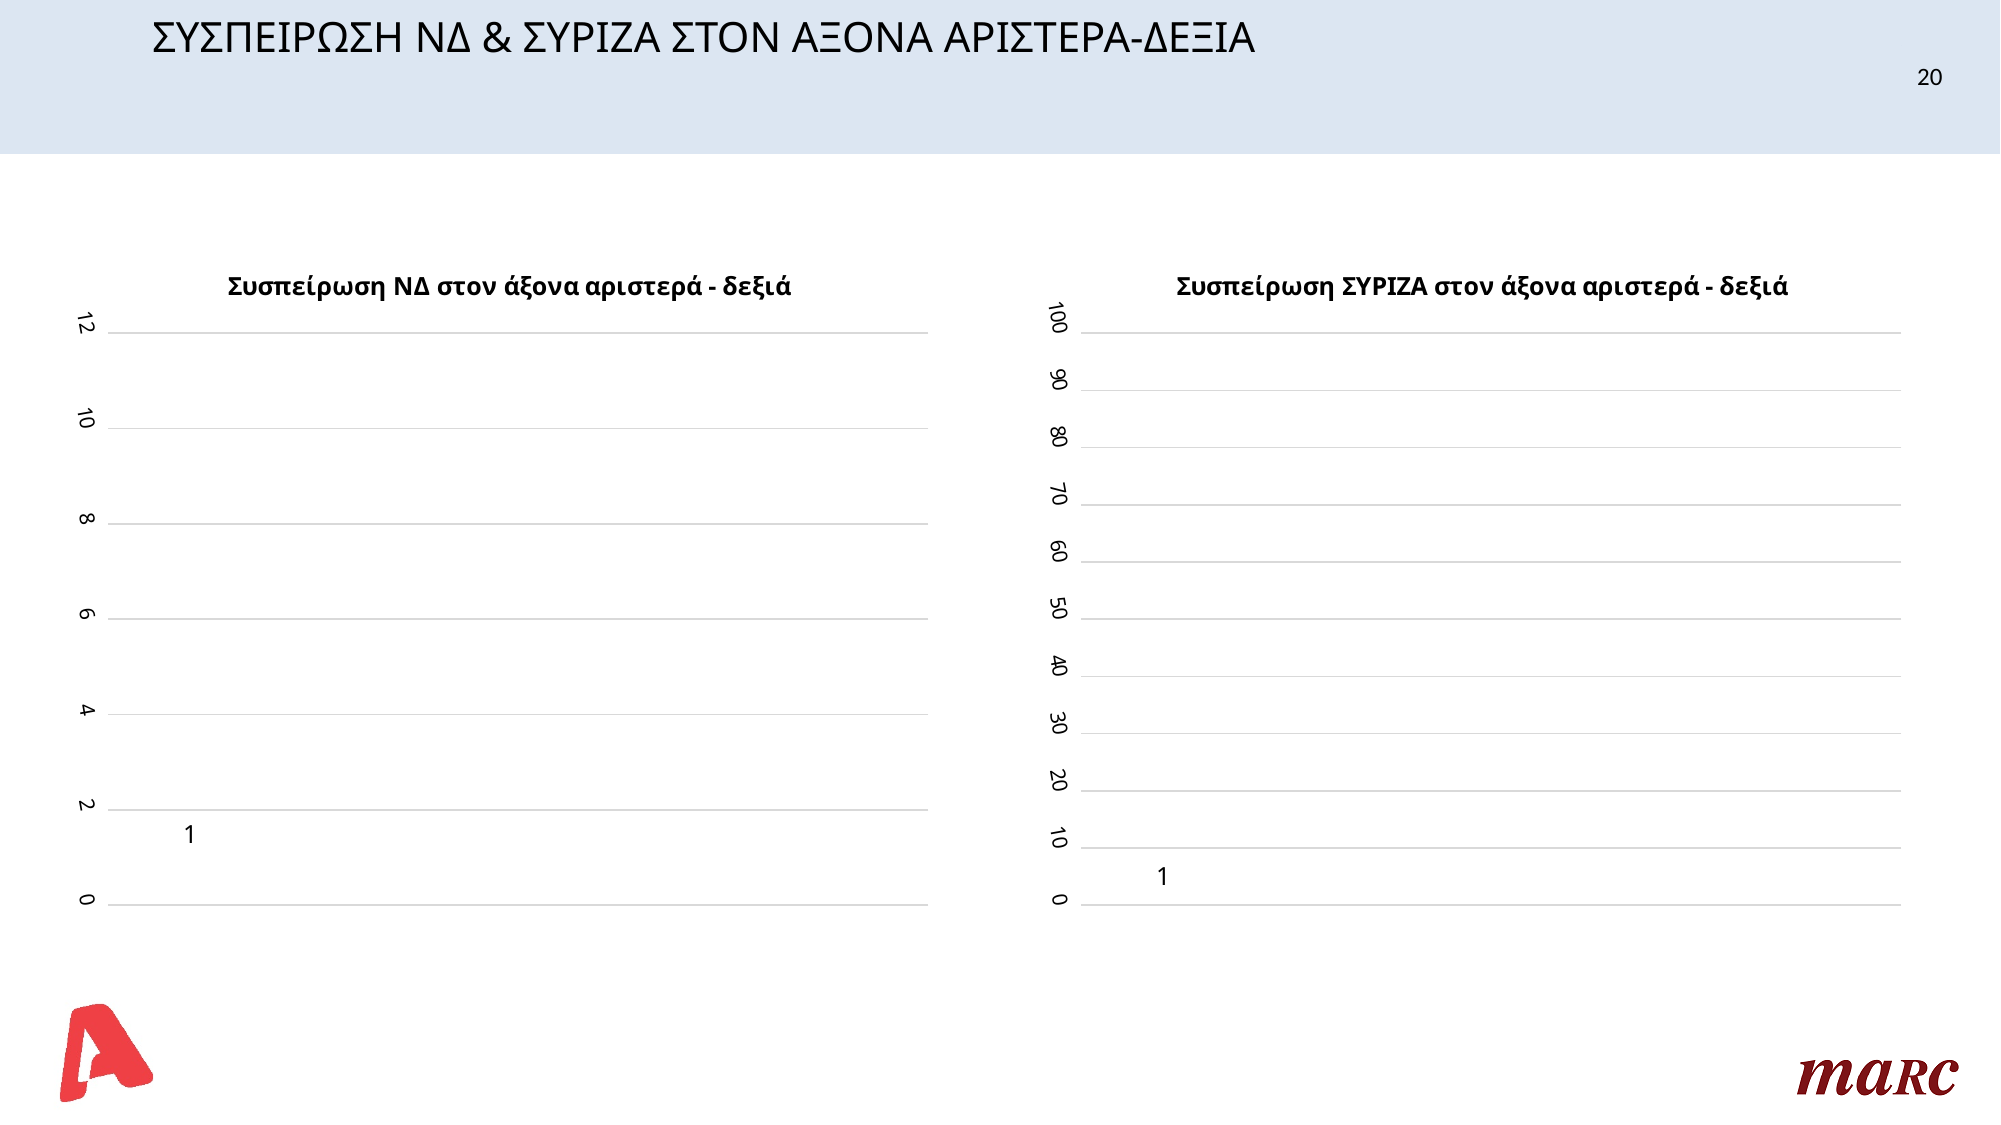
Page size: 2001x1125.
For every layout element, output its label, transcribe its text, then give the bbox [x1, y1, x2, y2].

chart [1037, 238, 1929, 995]
text_box <αριθμός> [1863, 9, 1998, 142]
chart [64, 238, 956, 995]
title ΣΥΣΠΕΙΡΩΣΗ ΝΔ & ΣΥΡΙΖΑ ΣΤΟΝ ΑΞΟΝΑ ΑΡΙΣΤΕΡΑ-ΔΕΞΙΑ [137, 9, 1863, 142]
picture [0, 978, 201, 1121]
picture [1784, 1049, 1972, 1103]
